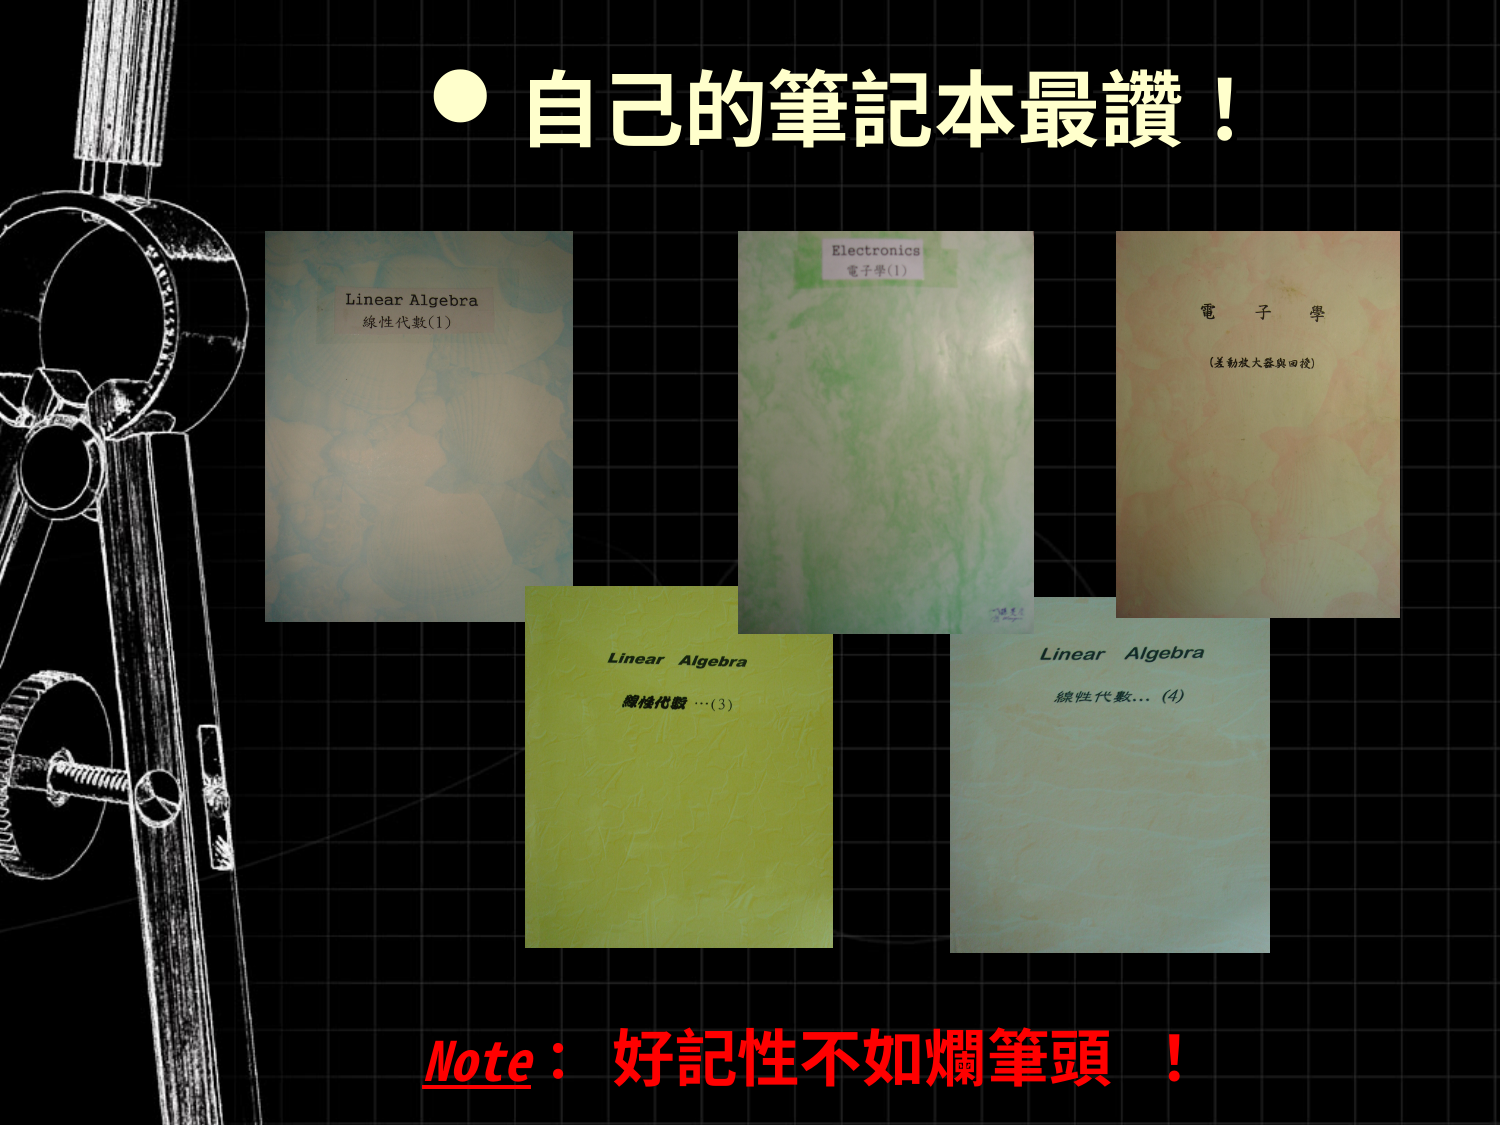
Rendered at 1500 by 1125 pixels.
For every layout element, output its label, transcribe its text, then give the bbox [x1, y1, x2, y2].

text_box Note： 好記性不如爛筆頭 ！ [414, 1003, 1215, 1109]
text_box 自己的筆記本最讚！ [418, 42, 1276, 173]
picture [0, 0, 1500, 1125]
